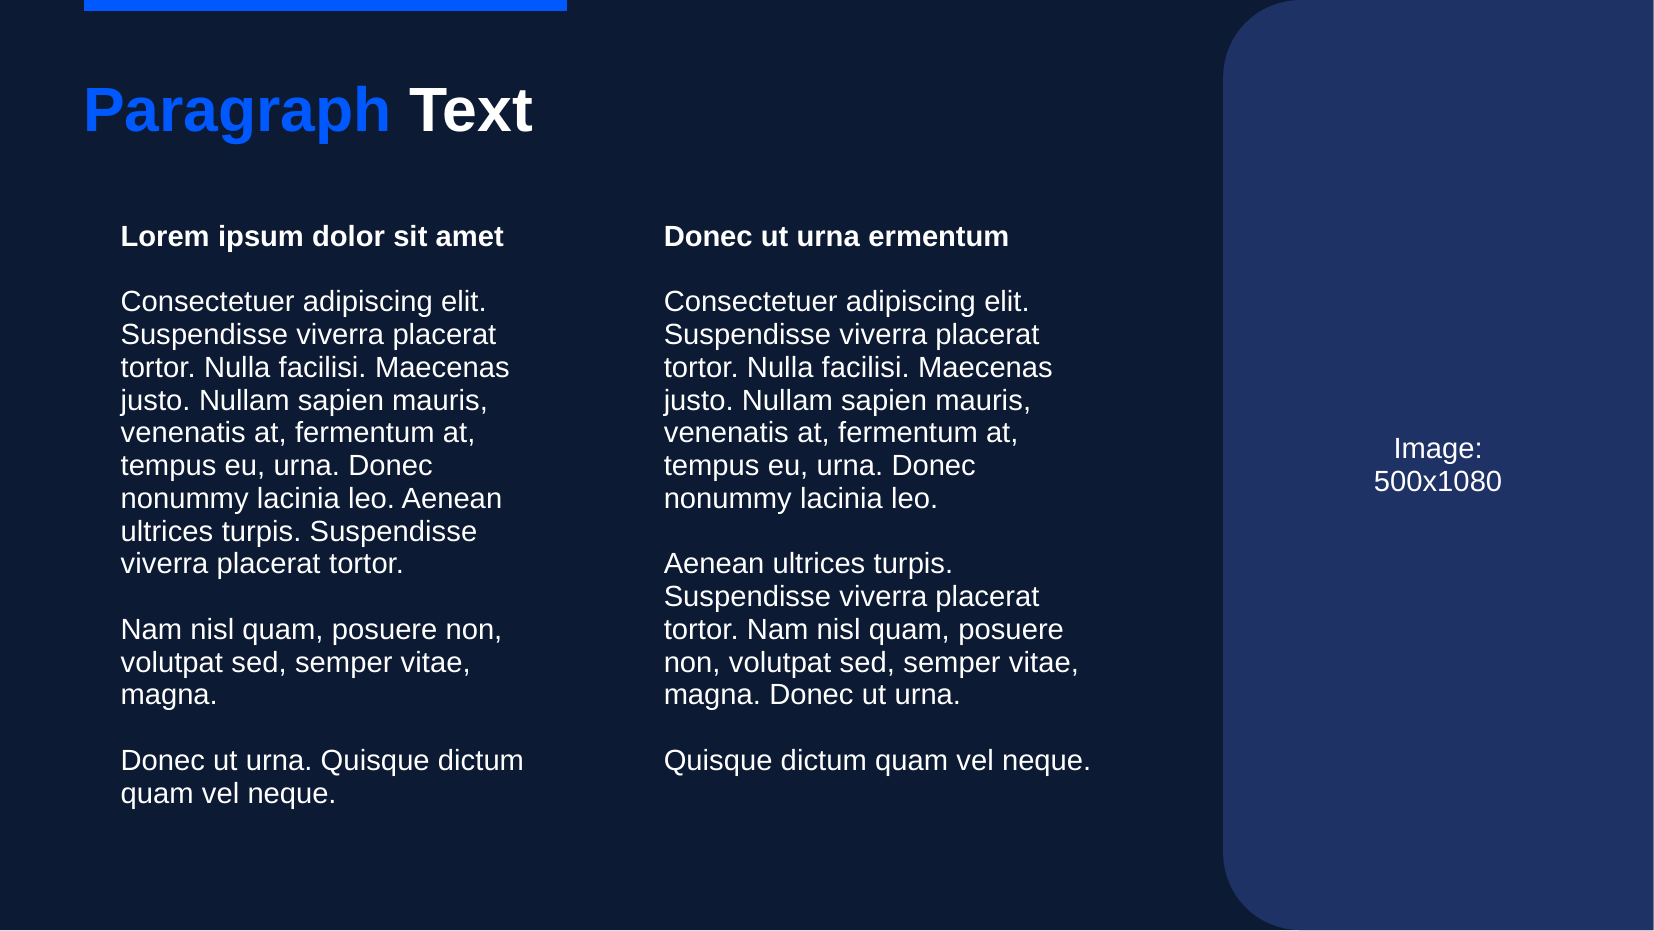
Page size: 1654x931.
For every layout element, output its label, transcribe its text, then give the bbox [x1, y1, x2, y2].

text_box Donec ut urna ermentum Consectetuer adipiscing elit. Suspendisse viverra placerat tortor. Nulla facilisi. Maecenas justo. Nullam sapien mauris, venenatis at, fermentum at, tempus eu, urna. Donec nonummy lacinia leo. Aenean ultrices turpis. Suspendisse viverra placerat tortor. Nam nisl quam, posuere non, volutpat sed, semper vitae, magna. Donec ut urna. Quisque dictum quam vel neque. [628, 219, 1106, 826]
text_box Lorem ipsum dolor sit amet Consectetuer adipiscing elit. Suspendisse viverra placerat tortor. Nulla facilisi. Maecenas justo. Nullam sapien mauris, venenatis at, fermentum at, tempus eu, urna. Donec nonummy lacinia leo. Aenean ultrices turpis. Suspendisse viverra placerat tortor. Nam nisl quam, posuere non, volutpat sed, semper vitae, magna. Donec ut urna. Quisque dictum quam vel neque. [85, 219, 563, 826]
title Paragraph Text [83, 75, 1570, 188]
text_box Image: 500x1080 [1223, 0, 1654, 931]
